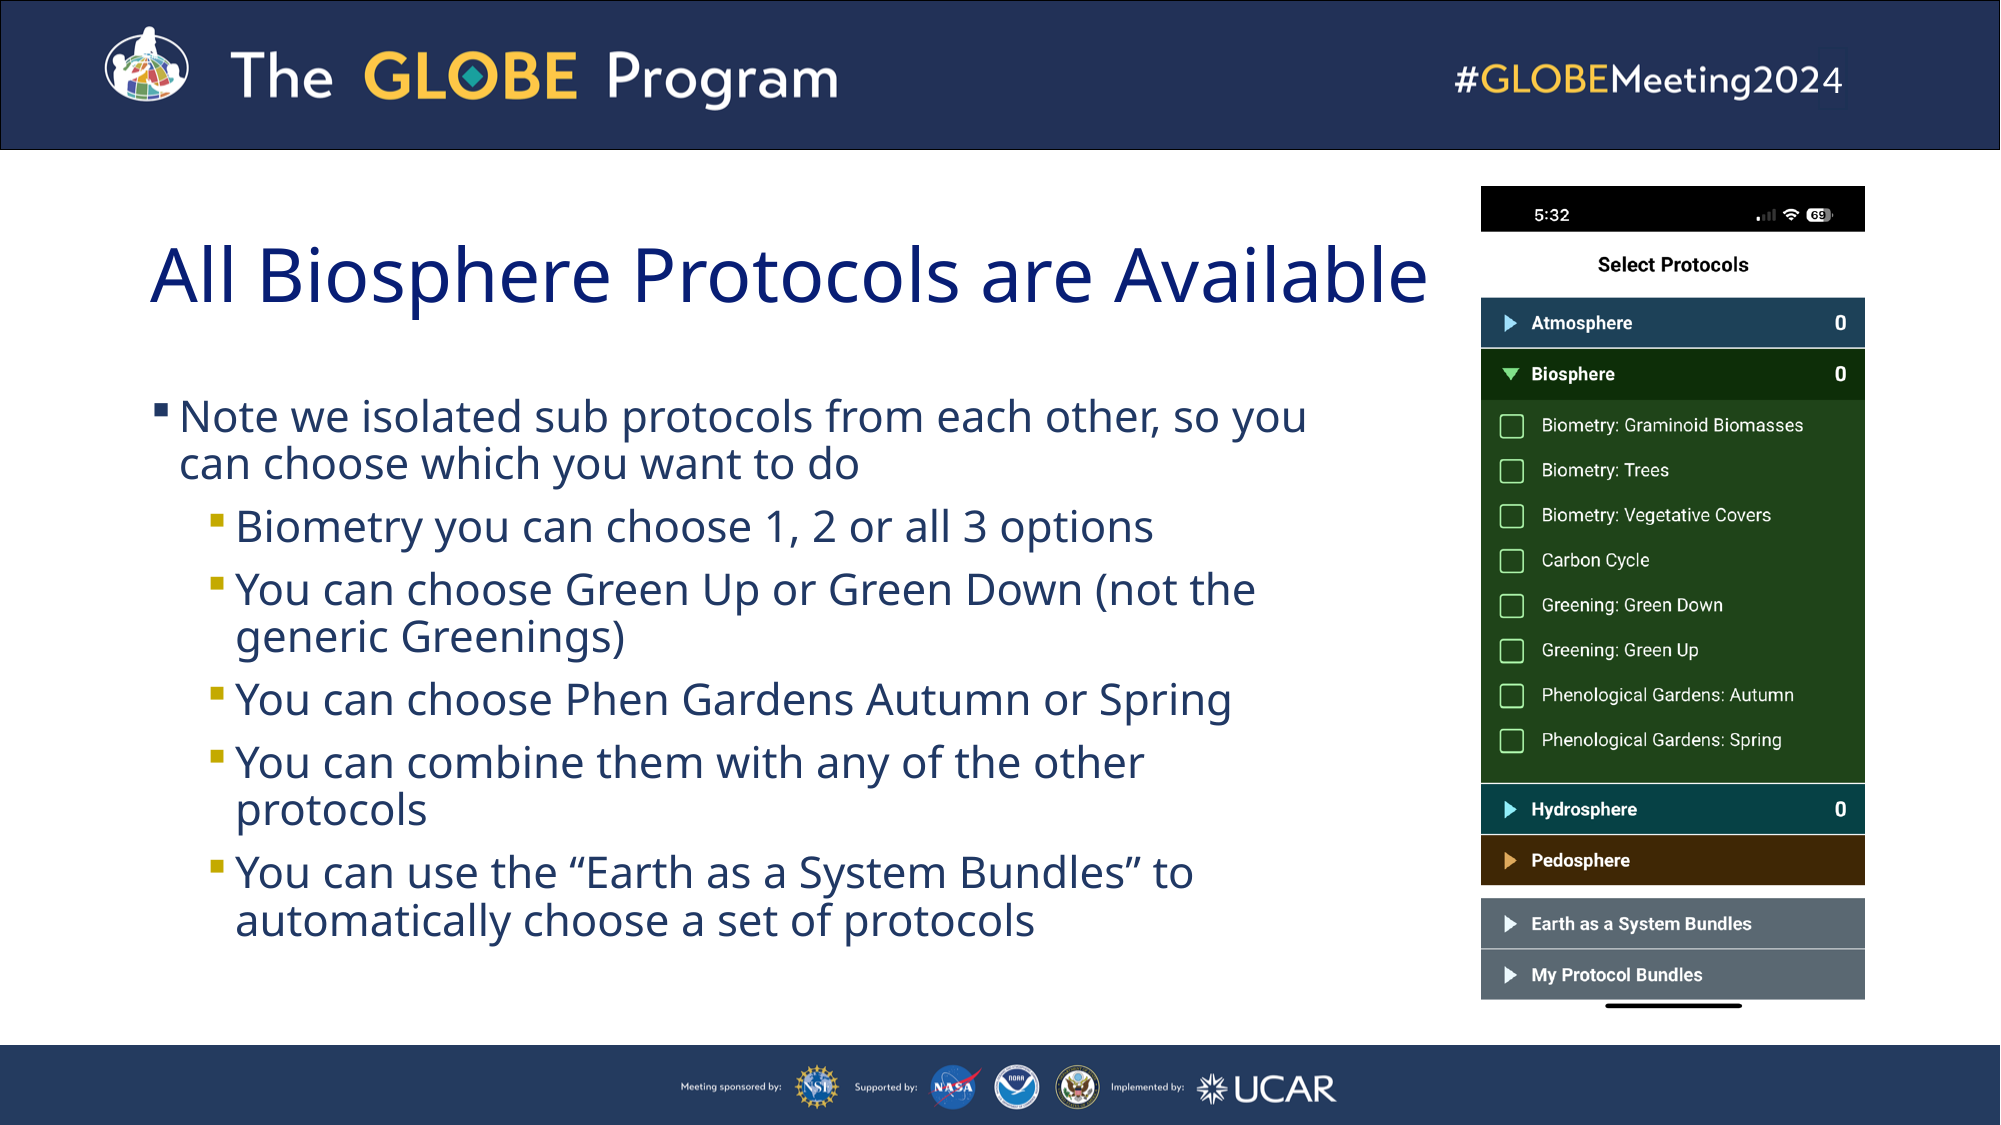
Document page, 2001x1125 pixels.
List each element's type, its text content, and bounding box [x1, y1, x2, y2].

picture [1481, 186, 1865, 1016]
picture [1, 1, 1999, 149]
title All Biosphere Protocols are Available [135, 230, 1481, 385]
picture [0, 1045, 2000, 1125]
list Note we isolated sub protocols from each other, so you can choose which you want to do Biometry you can choose 1, 2 or all 3 options You can choose Green Up or Green Down (not the generic Greenings) You can choose Phen Gardens Autumn or Spring You can combine them with any of the other protocols You can use the “Earth as a System Bundles” to automatically choose a set of protocols [135, 387, 1330, 933]
